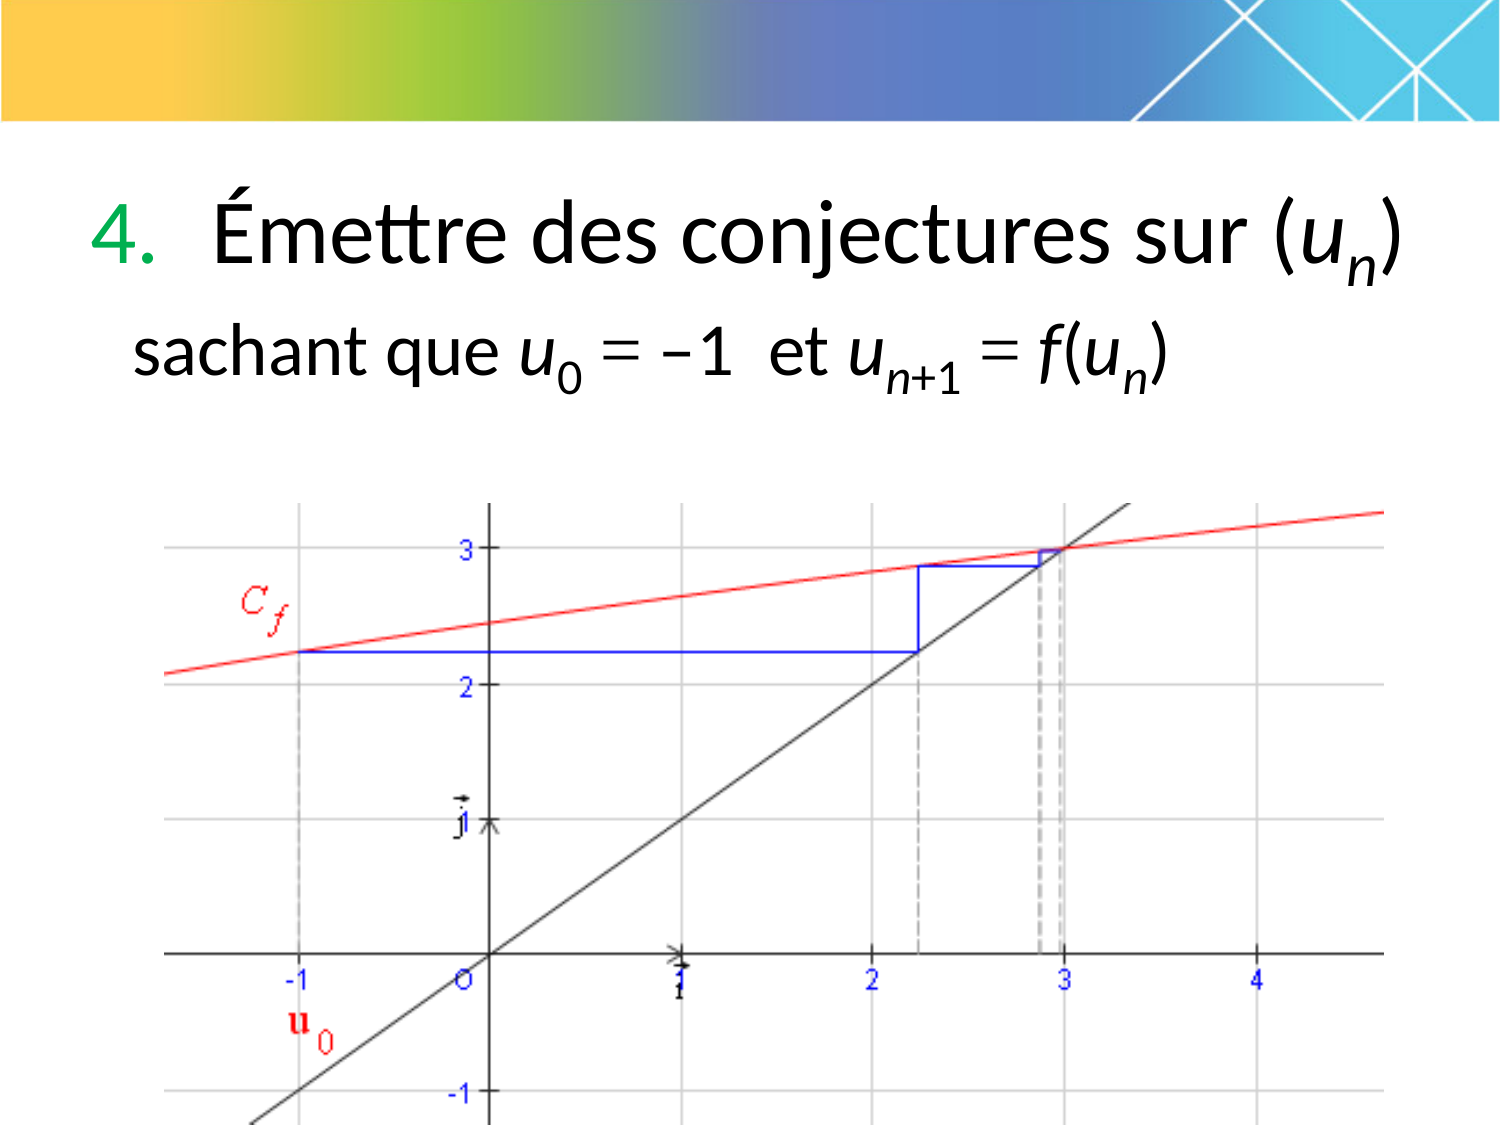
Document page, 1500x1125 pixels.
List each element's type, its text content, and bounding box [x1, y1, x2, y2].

picture [0, 0, 1500, 123]
title Émettre des conjectures sur (un) [75, 164, 1500, 305]
text_box sachant que u0 = –1 et un+1 = f(un) [117, 292, 1330, 412]
picture [164, 503, 1384, 1125]
